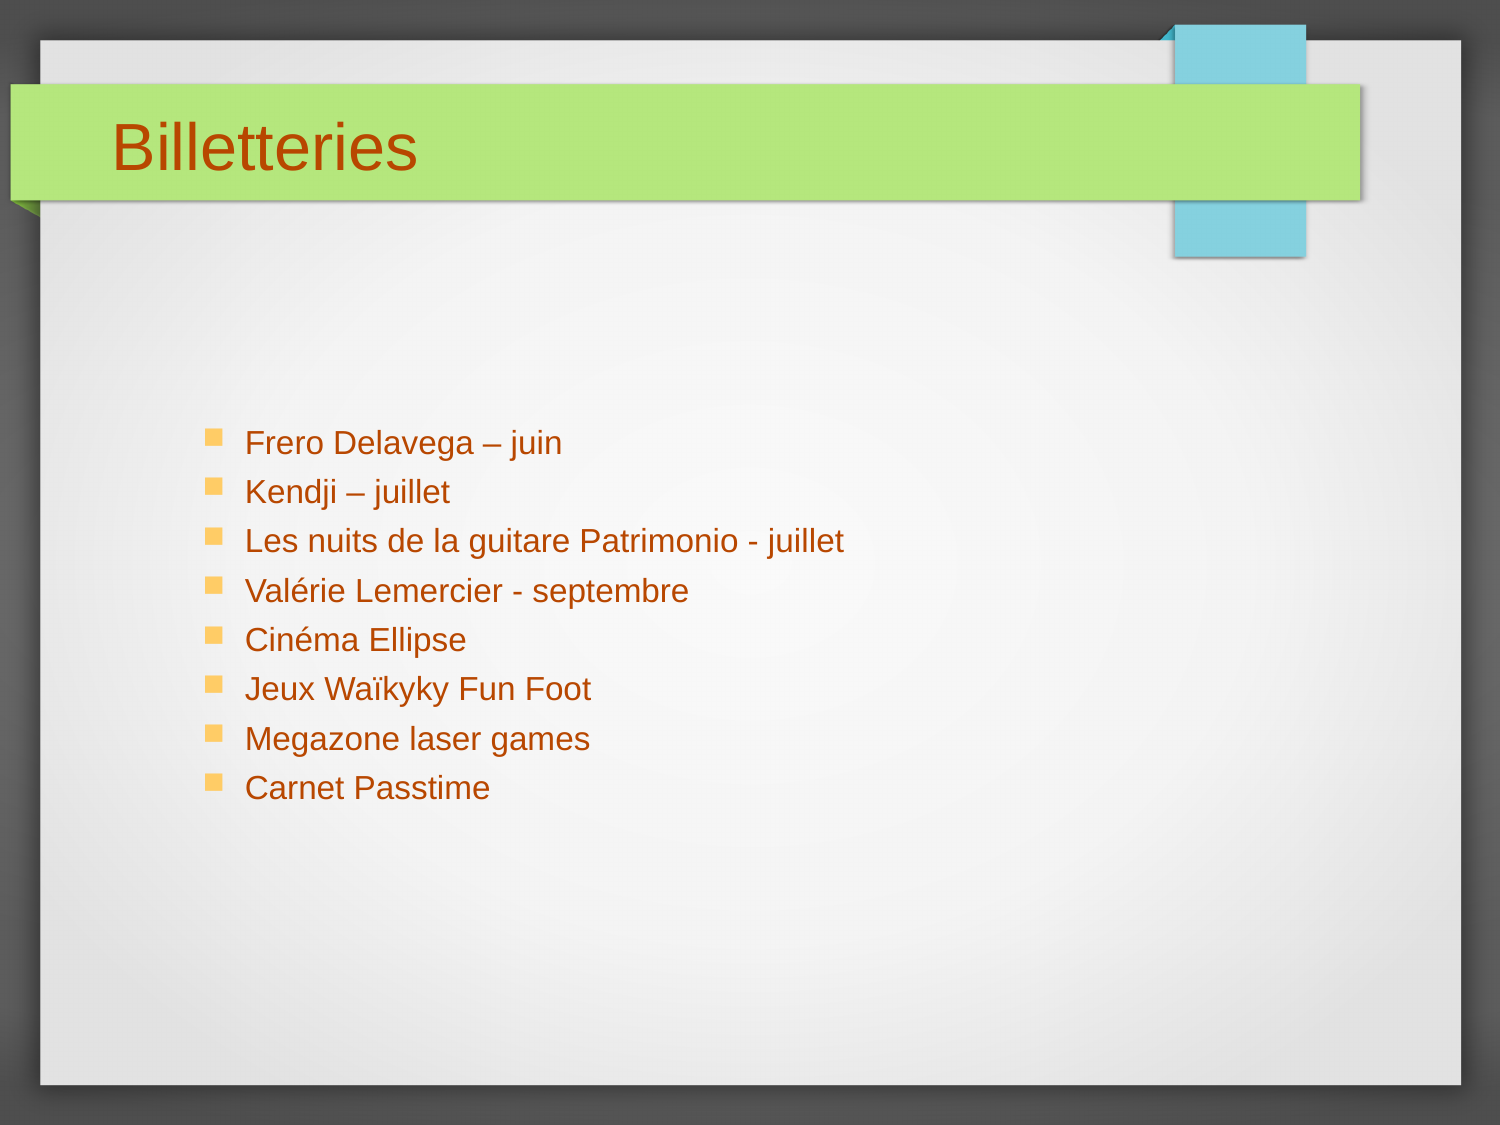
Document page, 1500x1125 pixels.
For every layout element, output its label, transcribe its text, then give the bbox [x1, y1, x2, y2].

picture [0, 0, 1500, 1125]
list Frero Delavega – juin Kendji – juillet Les nuits de la guitare Patrimonio - juillet Valérie Lemercier - septembre Cinéma Ellipse Jeux Waïkyky Fun Foot Megazone laser games Carnet Passtime [187, 191, 1438, 1125]
title Billetteries [96, 47, 1463, 192]
